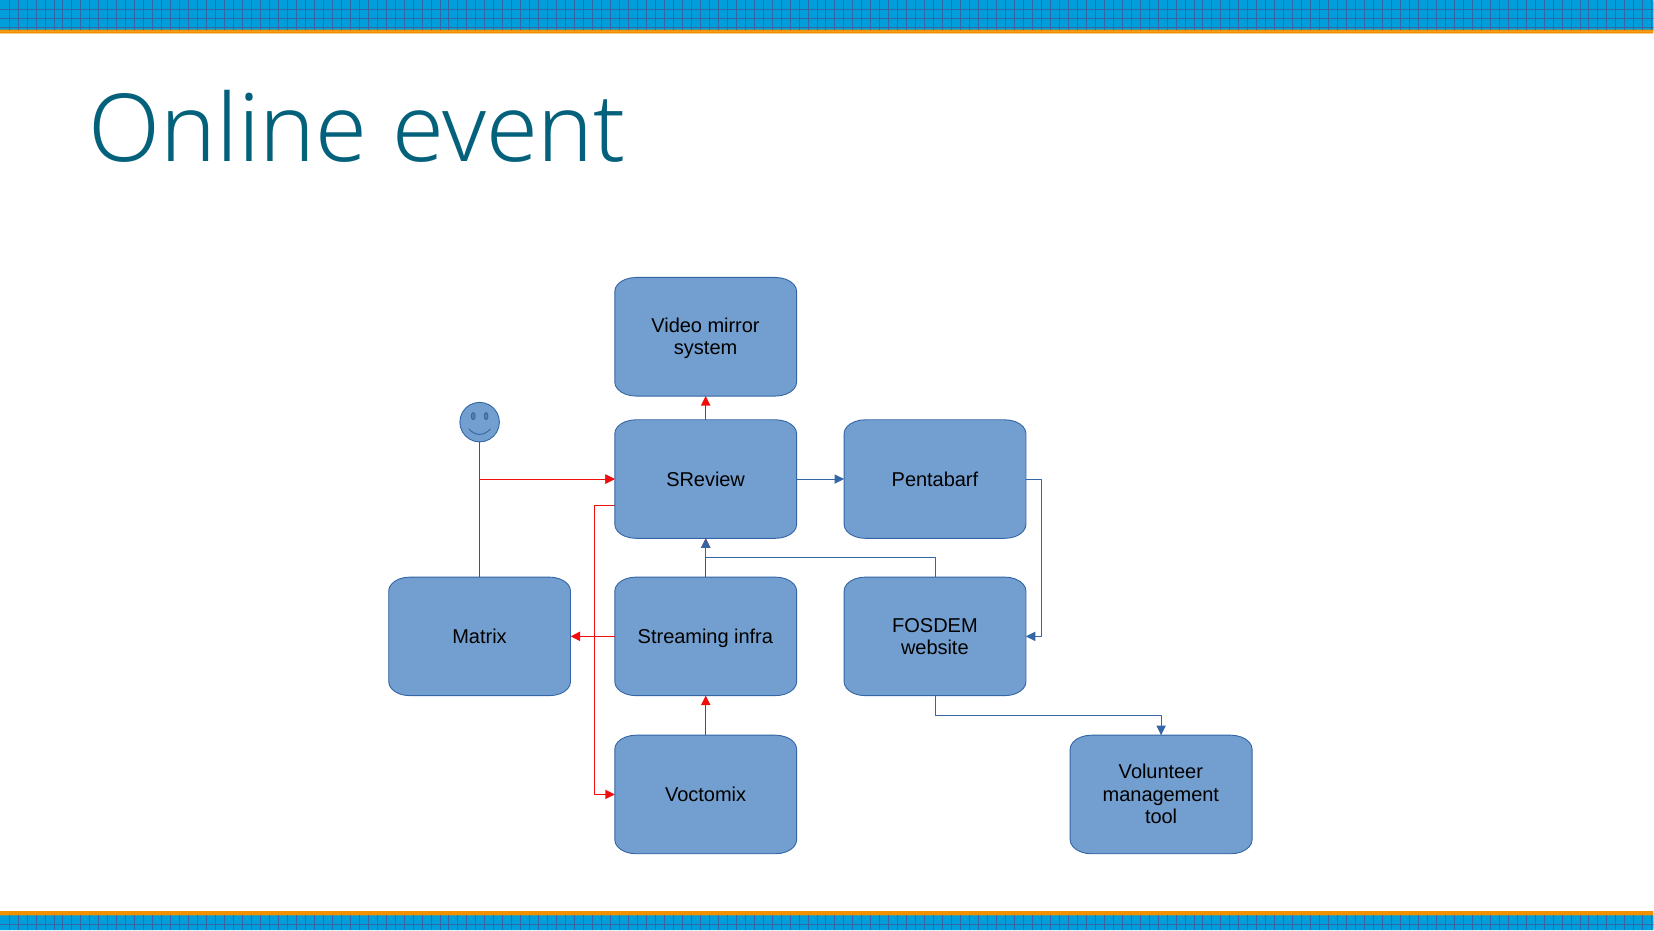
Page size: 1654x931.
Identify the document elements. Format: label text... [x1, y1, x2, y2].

picture [357, 236, 1297, 901]
title Online event [88, 44, 1565, 207]
